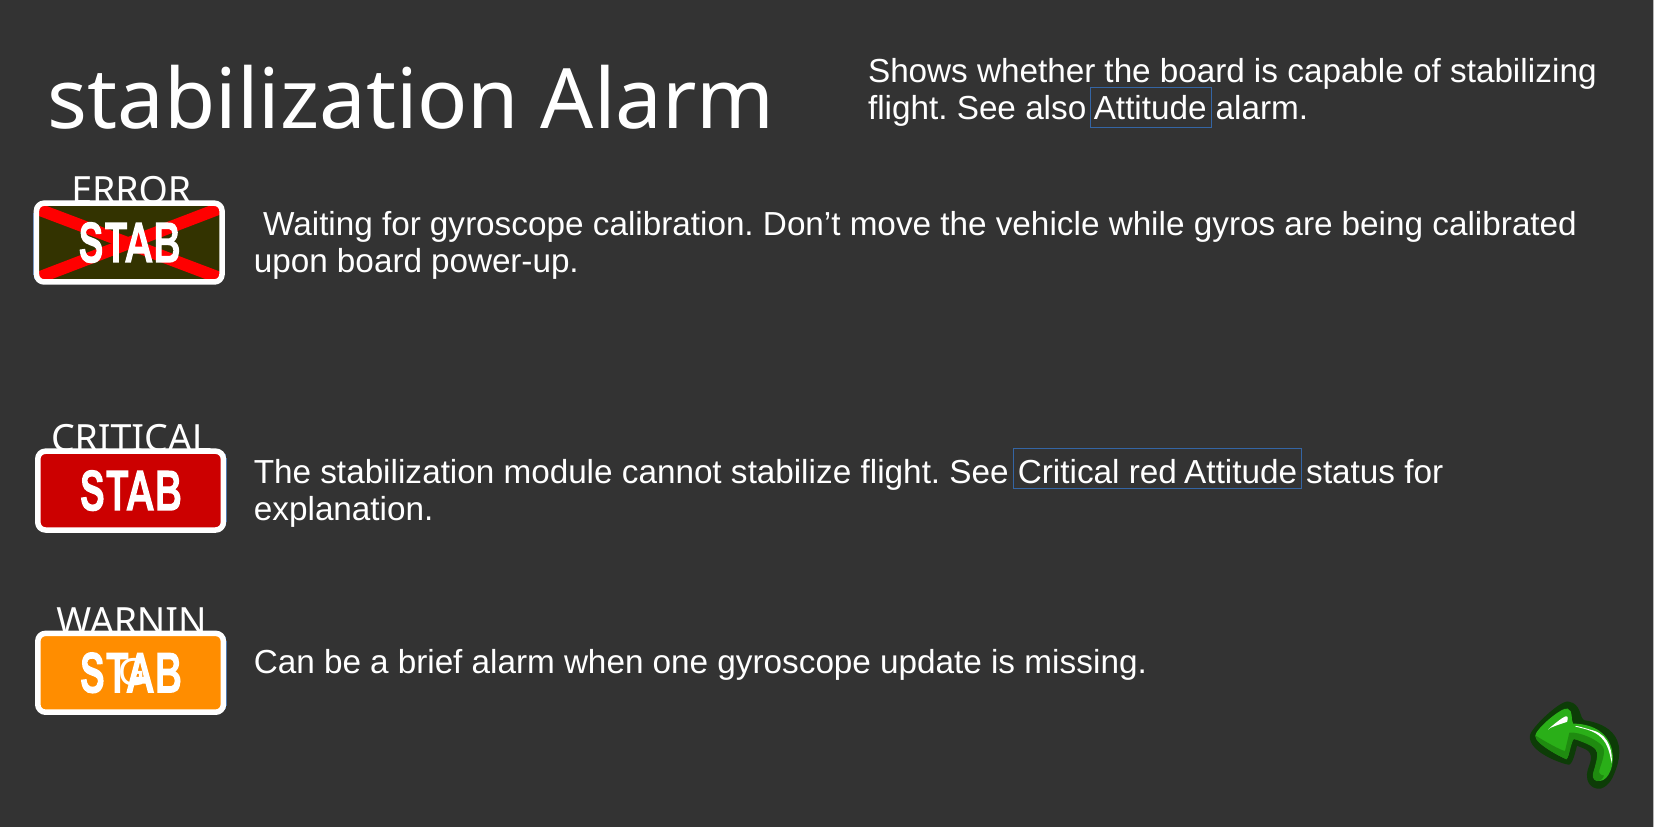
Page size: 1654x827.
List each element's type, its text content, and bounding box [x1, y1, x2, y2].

picture [26, 193, 232, 292]
text_box Can be a brief alarm when one gyroscope update is missing. [253, 629, 1584, 695]
picture [28, 623, 233, 722]
picture [28, 441, 233, 540]
text_box ERROR [35, 155, 227, 193]
text_box Shows whether the board is capable of stabilizing flight. See also Attitude alarm. [1091, 88, 1211, 127]
text_box The stabilization module cannot stabilize flight. See Critical red Attitude status for explanation. [1014, 453, 1301, 488]
text_box Waiting for gyroscope calibration. Don’t move the vehicle while gyros are being calibrated upon board power-up. [253, 205, 1584, 280]
text_box Shows whether the board is capable of stabilizing flight. See also Attitude alarm. [868, 52, 1648, 127]
text_box CRITICAL [35, 403, 227, 441]
text_box WARNING [35, 587, 227, 623]
text_box The stabilization module cannot stabilize flight. See Critical red Attitude status for explanation. [253, 453, 1584, 528]
text_box stabilization Alarm [33, 31, 898, 120]
picture [1522, 698, 1623, 799]
